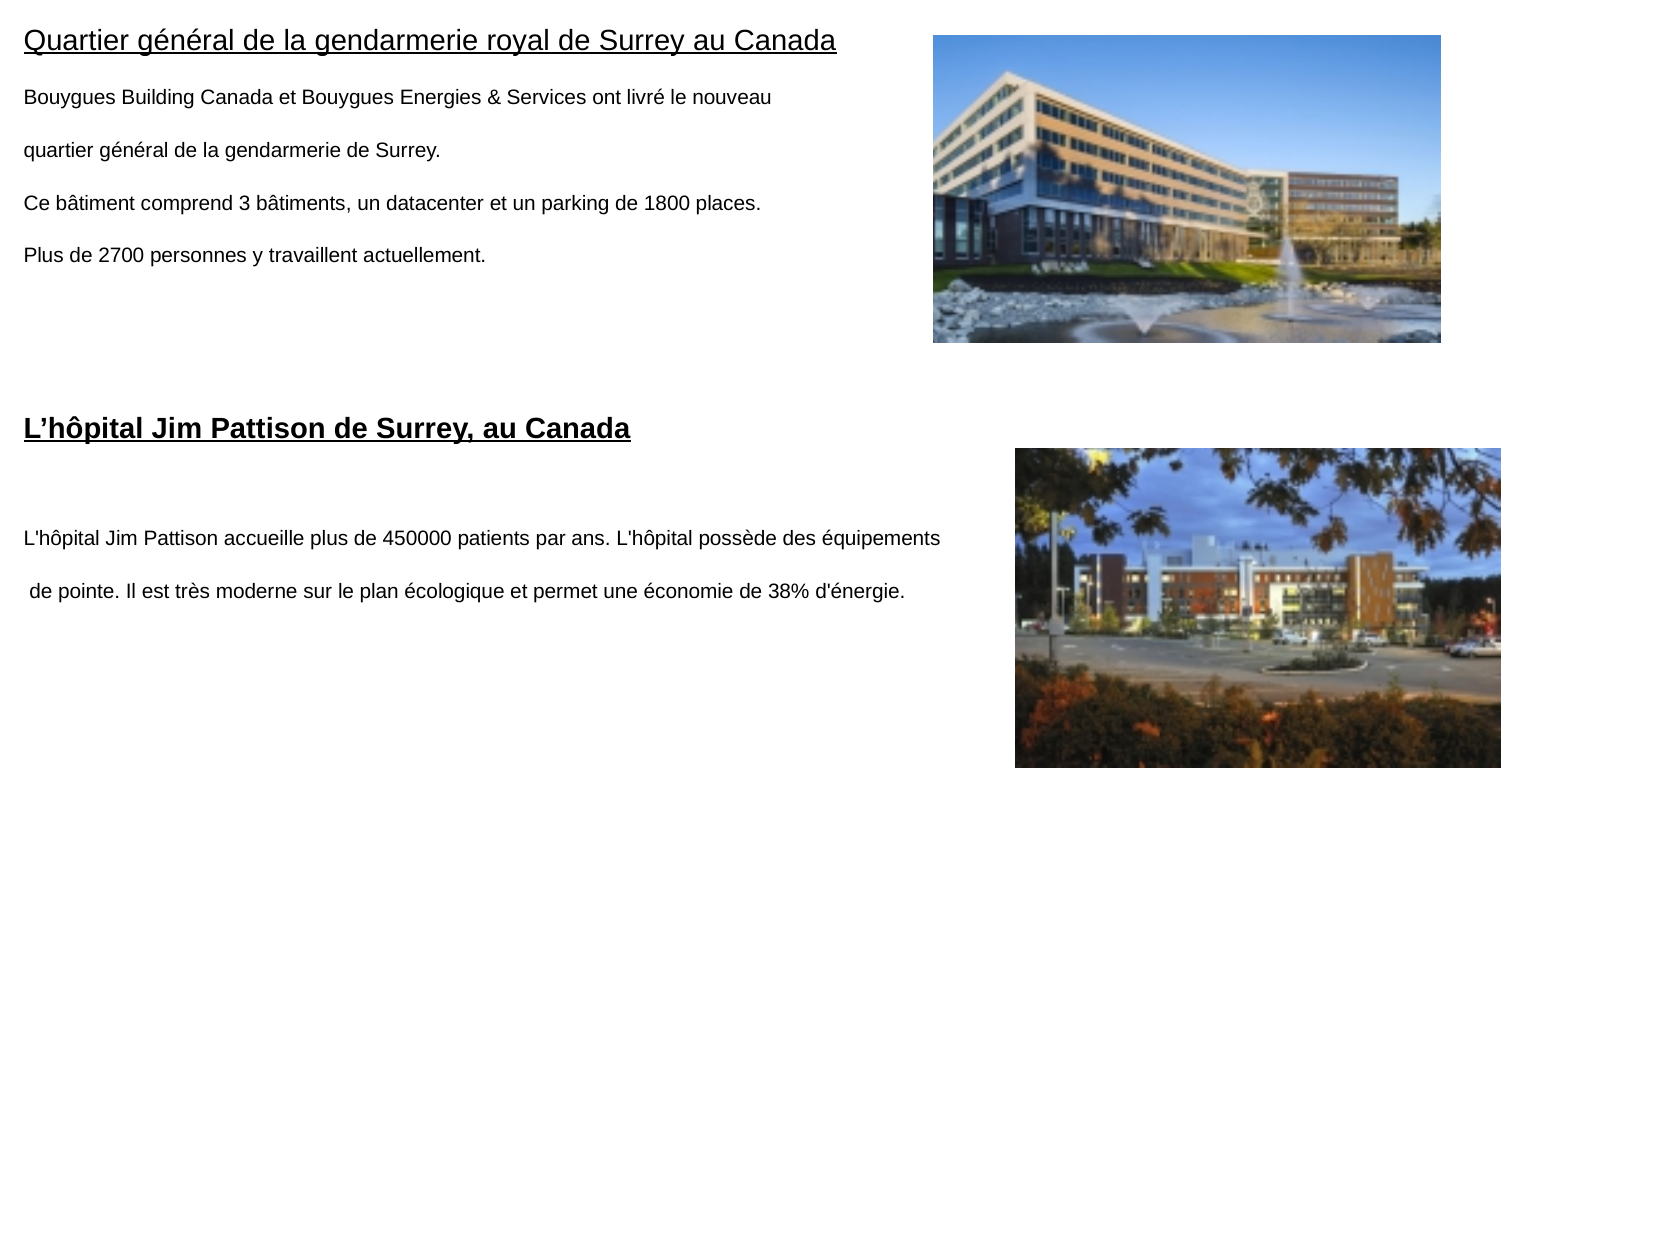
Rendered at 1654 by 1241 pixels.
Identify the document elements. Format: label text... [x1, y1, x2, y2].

list Quartier général de la gendarmerie royal de Surrey au Canada Bouygues Building Canada et Bouygues Energies & Services ont livré le nouveau quartier général de la gendarmerie de Surrey. Ce bâtiment comprend 3 bâtiments, un datacenter et un parking de 1800 places. Plus de 2700 personnes y travaillent actuellement. L’hôpital Jim Pattison de Surrey, au Canada L'hôpital Jim Pattison accueille plus de 450000 patients par ans. L'hôpital possède des équipements de pointe. Il est très moderne sur le plan écologique et permet une économie de 38% d'énergie. [23, 23, 1654, 1217]
picture [933, 35, 1441, 343]
picture [1015, 448, 1501, 768]
